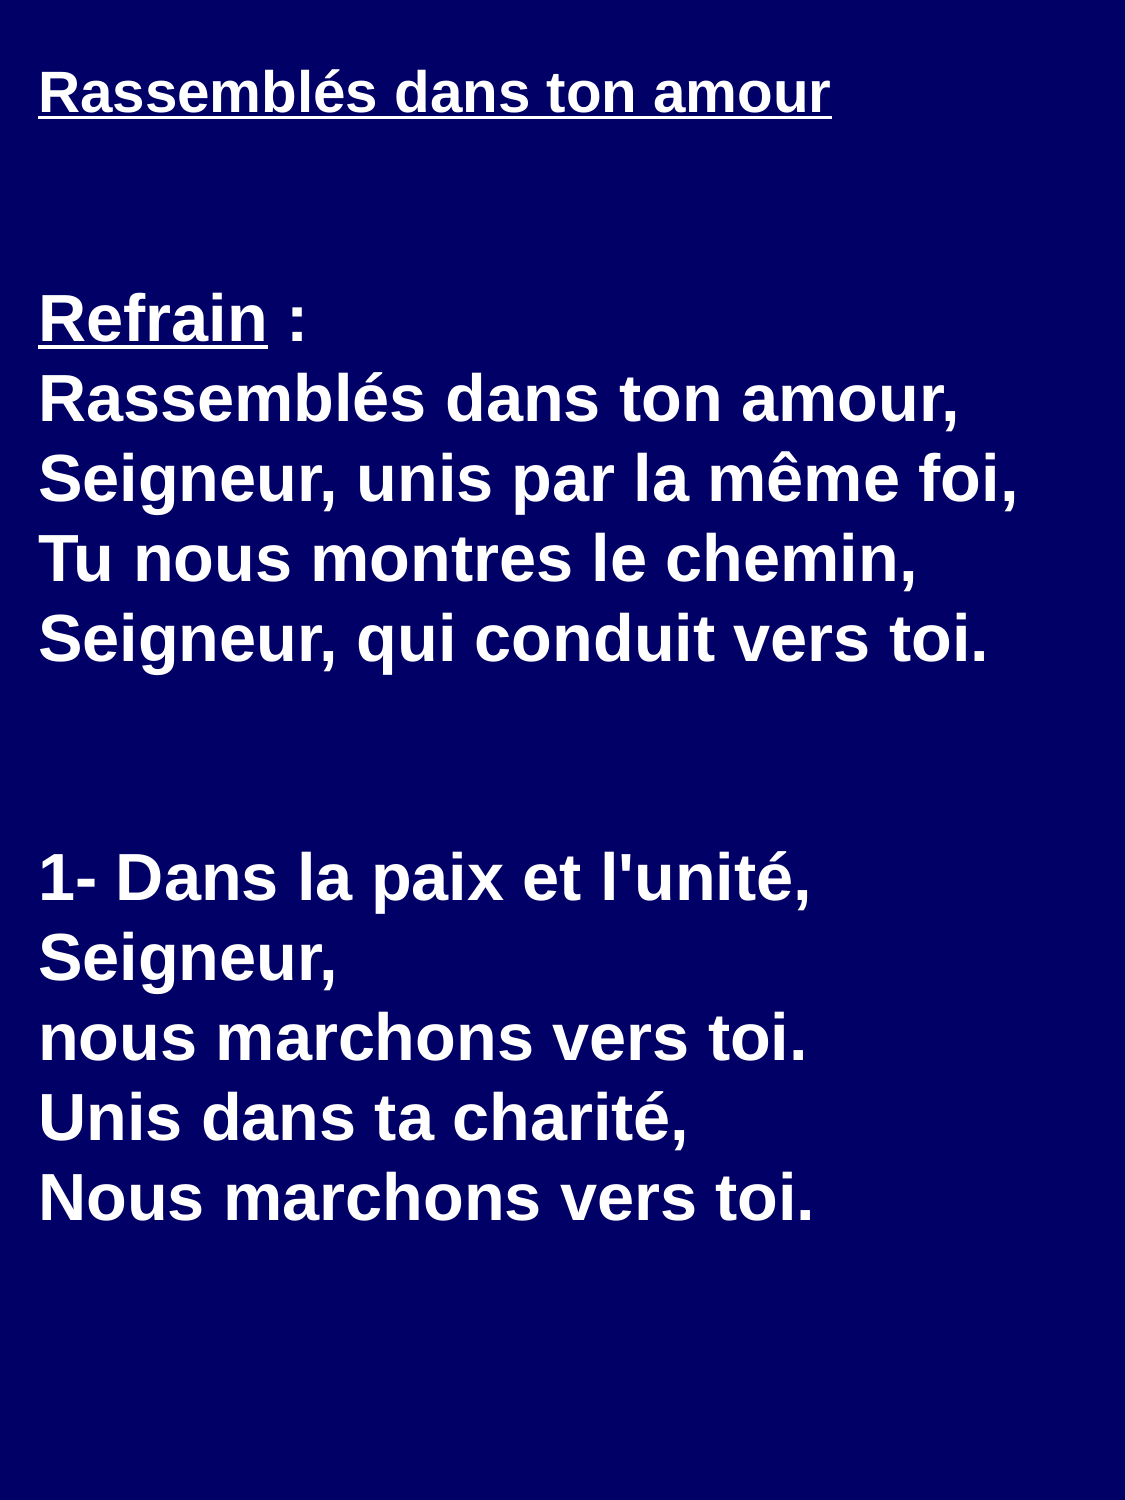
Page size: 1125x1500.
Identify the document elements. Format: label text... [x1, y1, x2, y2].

text_box Rassemblés dans ton amour Refrain : Rassemblés dans ton amour, Seigneur, unis par la même foi, Tu nous montres le chemin, Seigneur, qui conduit vers toi. 1- Dans la paix et l'unité, Seigneur, nous marchons vers toi. Unis dans ta charité, Nous marchons vers toi. [23, 47, 1098, 1500]
